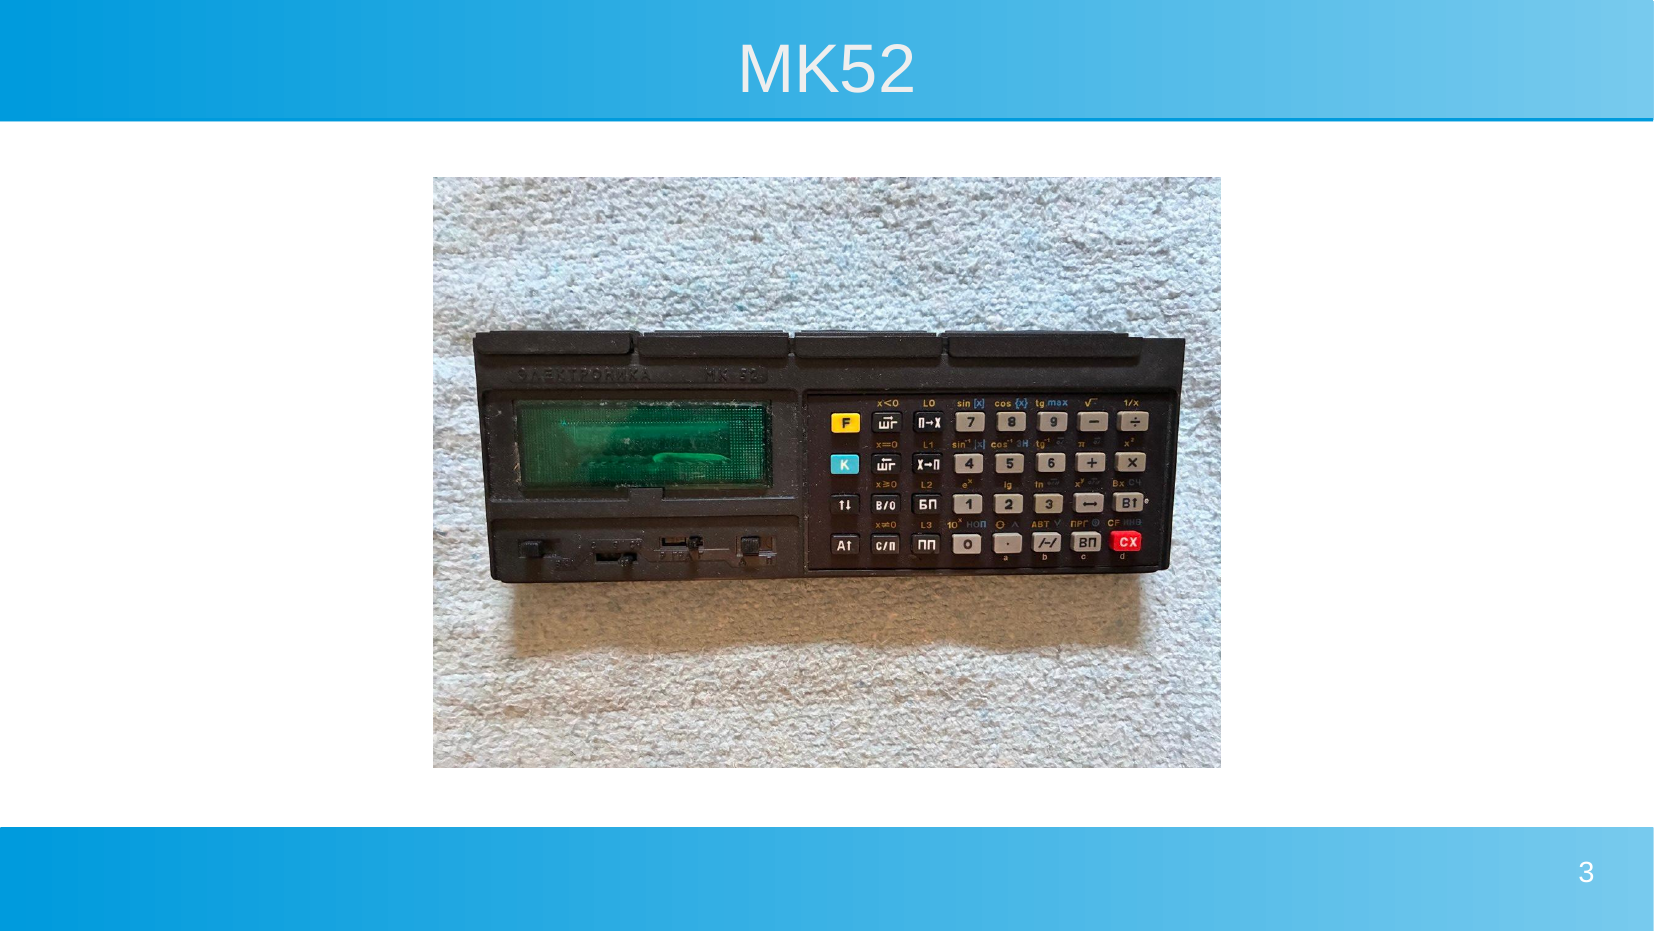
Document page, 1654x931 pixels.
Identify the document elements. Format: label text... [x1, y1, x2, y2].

picture [433, 177, 1221, 768]
title MK52 [59, 29, 1595, 108]
